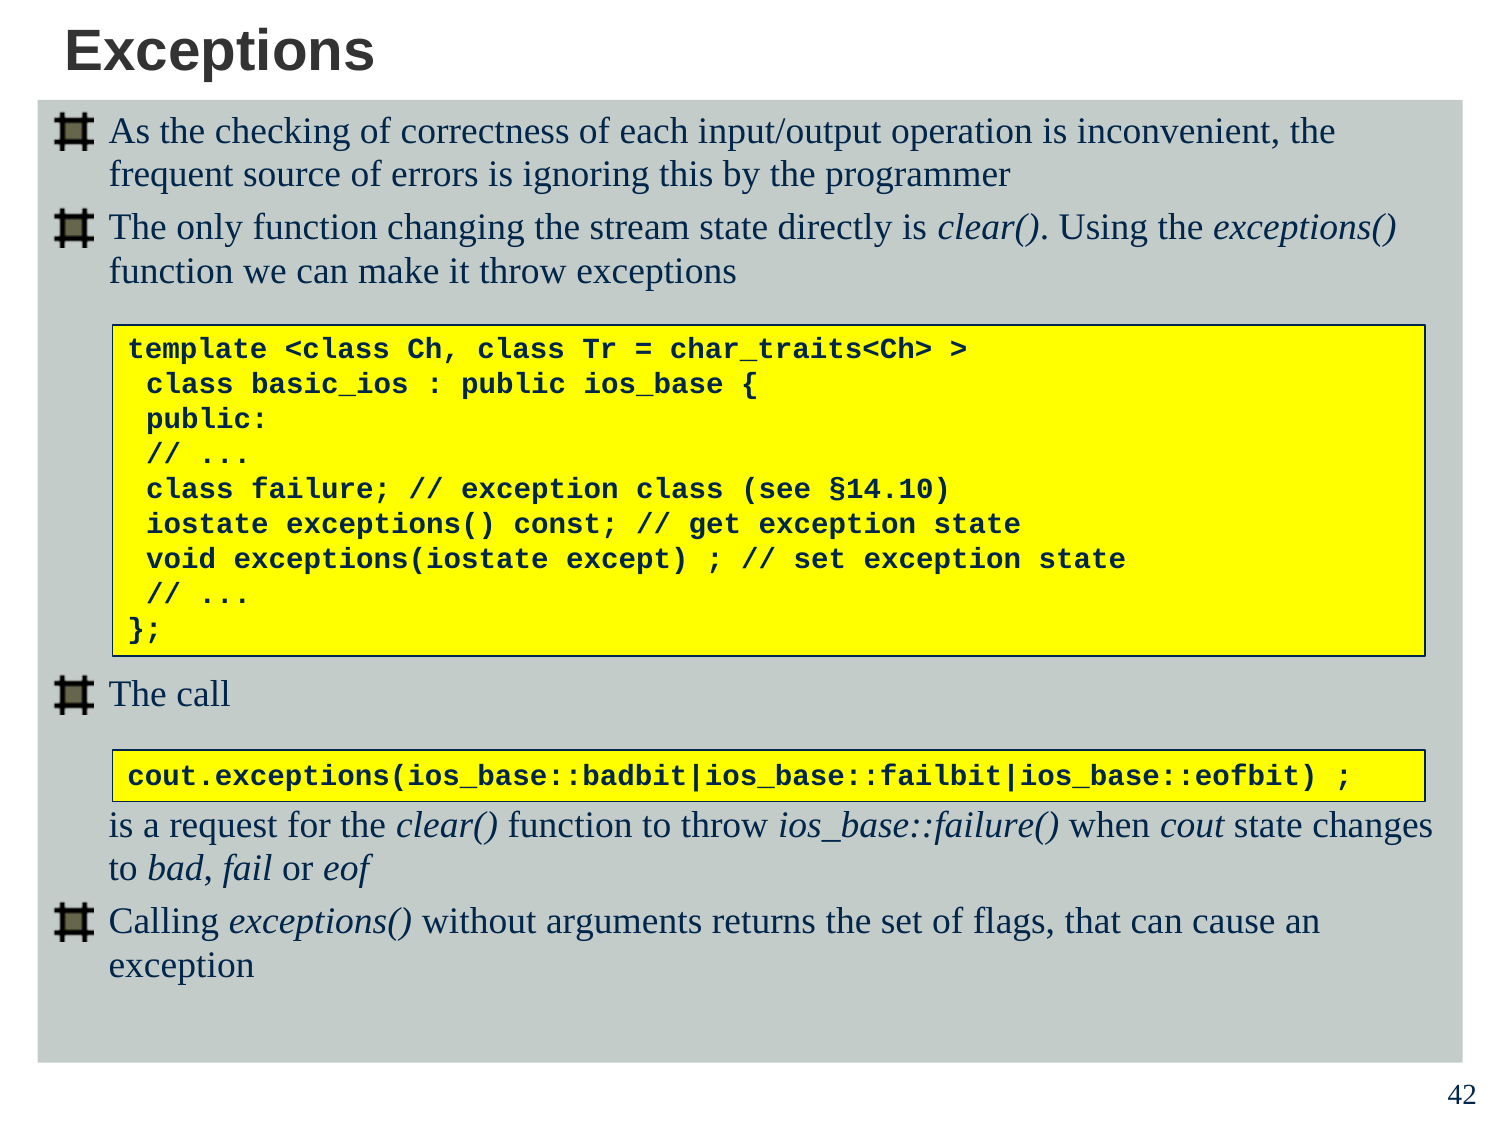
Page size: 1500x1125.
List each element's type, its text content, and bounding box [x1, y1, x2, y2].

title Exceptions [50, 0, 1450, 91]
text_box template <class Ch, class Tr = char_traits<Ch> > class basic_ios : public ios_base { public: // ... class failure; // exception class (see §14.10) iostate exceptions() const; // get exception state void exceptions(iostate except) ; // set exception state // ... }; [112, 324, 1426, 656]
list As the checking of correctness of each input/output operation is inconvenient, the frequent source of errors is ignoring this by the programmer The only function changing the stream state directly is clear(). Using the exceptions() function we can make it throw exceptions The call is a request for the clear() function to throw ios_base::failure() when cout state changes to bad, fail or eof Calling exceptions() without arguments returns the set of flags, that can cause an exception [37, 99, 1463, 1063]
text_box cout.exceptions(ios_base::badbit|ios_base::failbit|ios_base::eofbit) ; [112, 750, 1426, 802]
